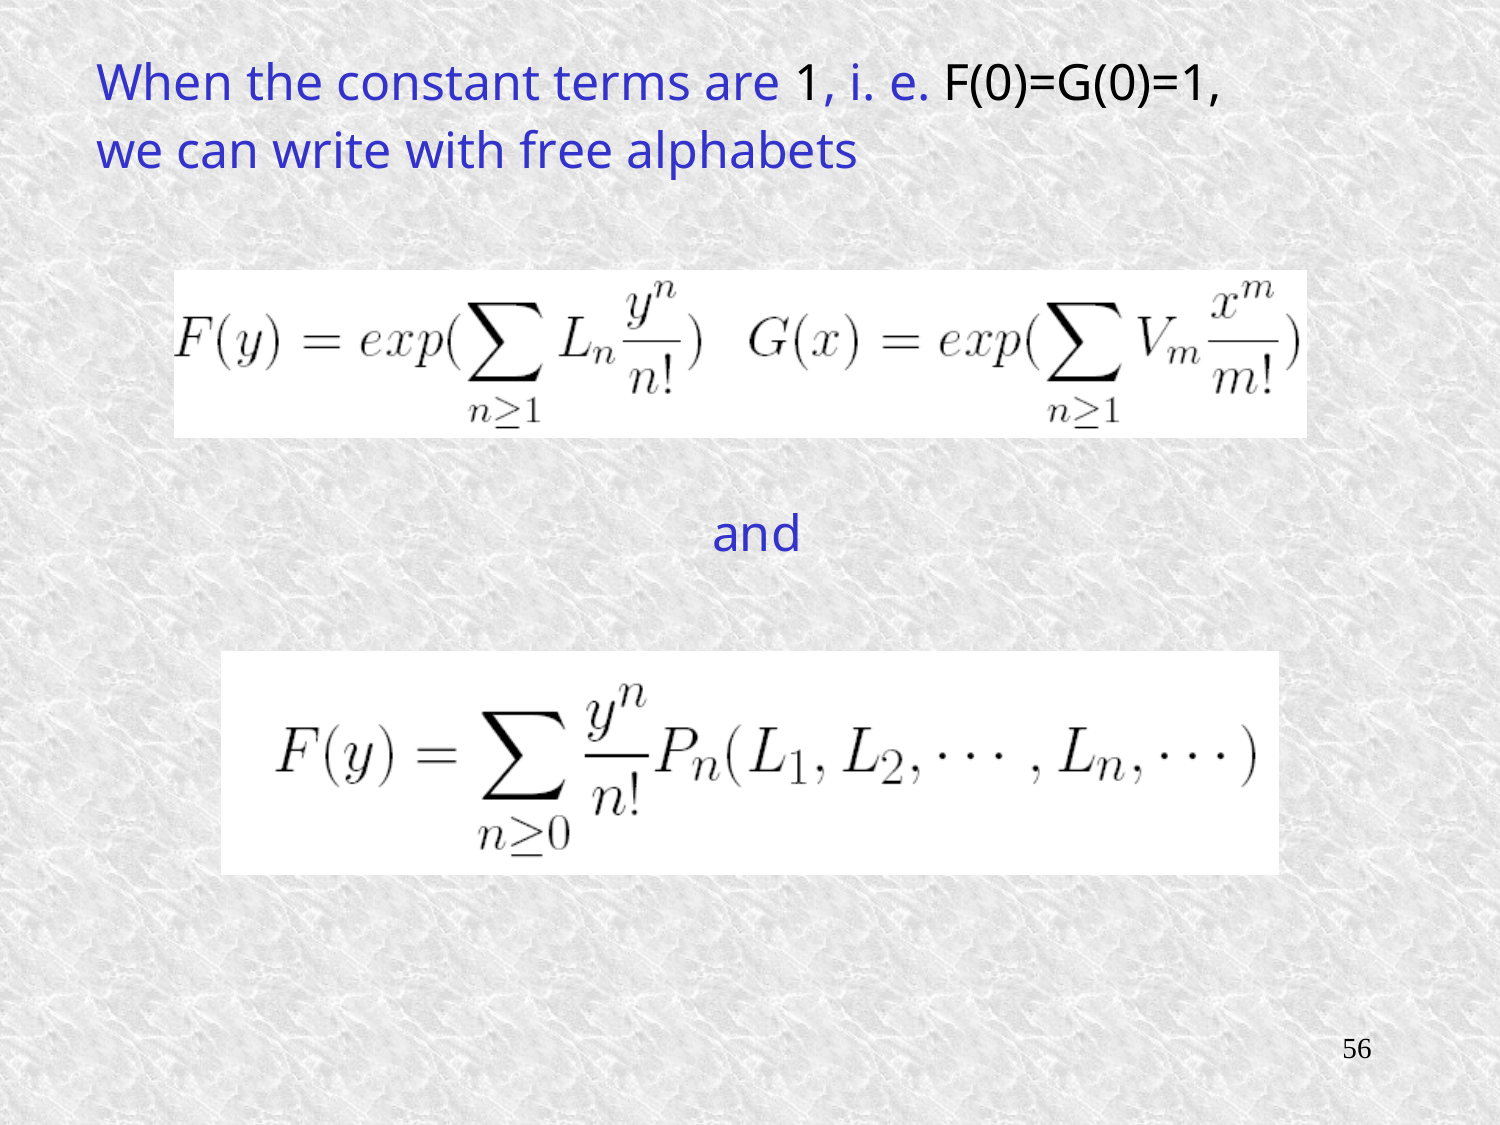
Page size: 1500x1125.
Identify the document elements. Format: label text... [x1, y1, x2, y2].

text_box When the constant terms are 1, i. e. F(0)=G(0)=1, we can write with free alphabets [81, 39, 1402, 192]
picture [0, 0, 1500, 1125]
text_box and [697, 490, 821, 574]
